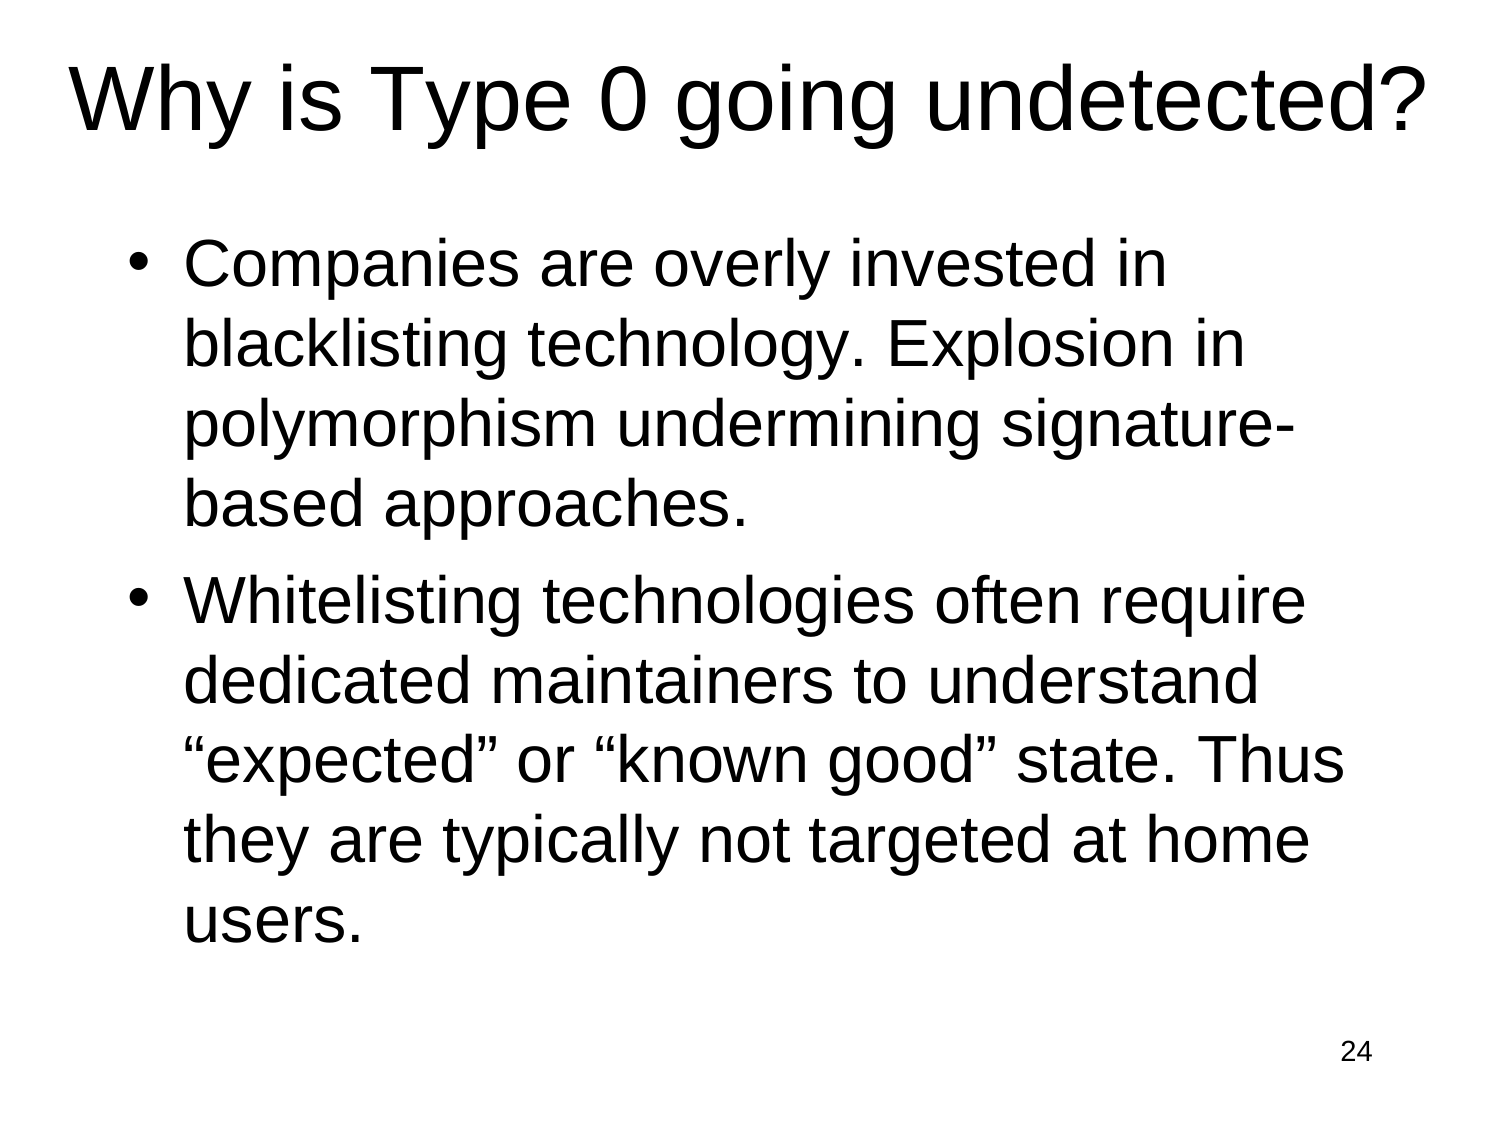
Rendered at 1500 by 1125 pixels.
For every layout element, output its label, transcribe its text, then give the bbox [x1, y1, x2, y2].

title Why is Type 0 going undetected? [0, 0, 1500, 188]
list Companies are overly invested in blacklisting technology. Explosion in polymorphism undermining signature-based approaches. Whitelisting technologies often require dedicated maintainers to understand “expected” or “known good” state. Thus they are typically not targeted at home users. [112, 212, 1388, 1000]
text_box <number> [1074, 1025, 1388, 1101]
